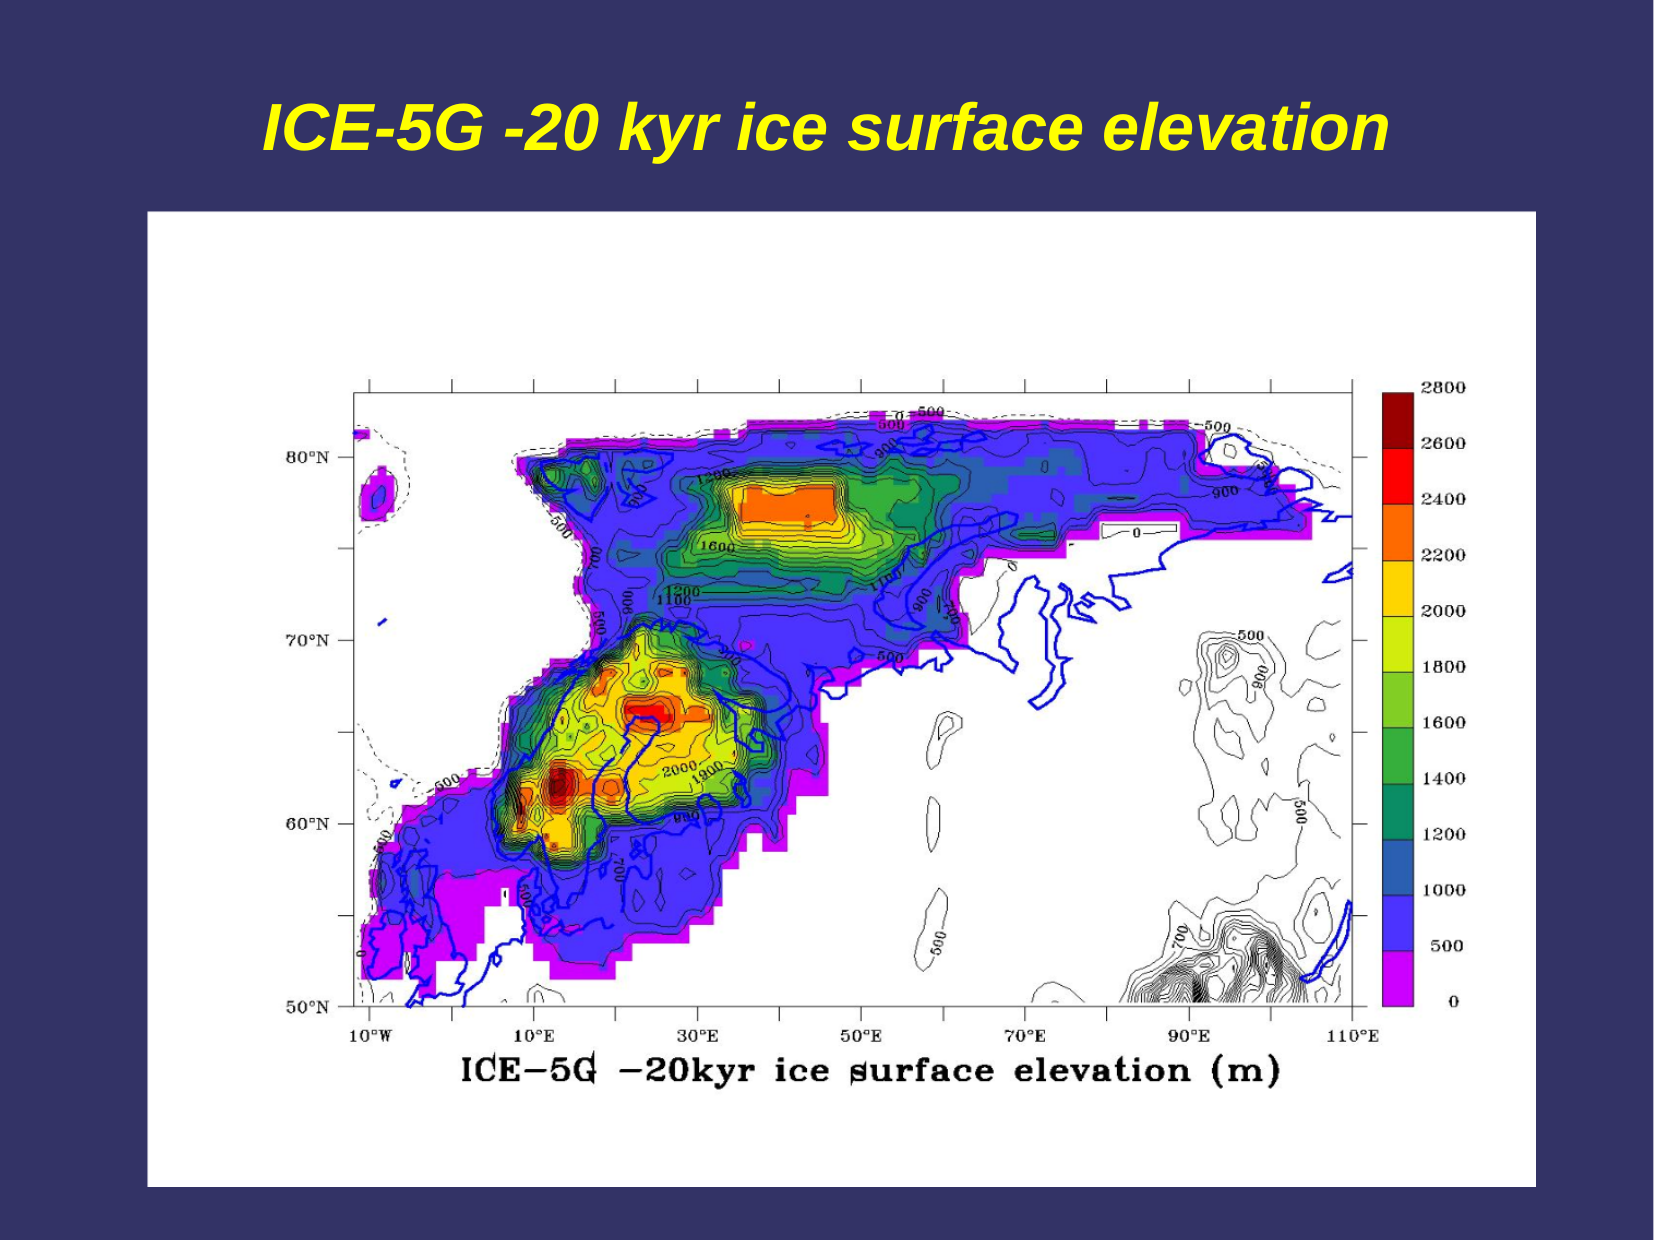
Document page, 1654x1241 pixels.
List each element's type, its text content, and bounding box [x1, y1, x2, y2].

title ICE-5G -20 kyr ice surface elevation [121, 49, 1534, 207]
picture [147, 211, 1536, 1187]
